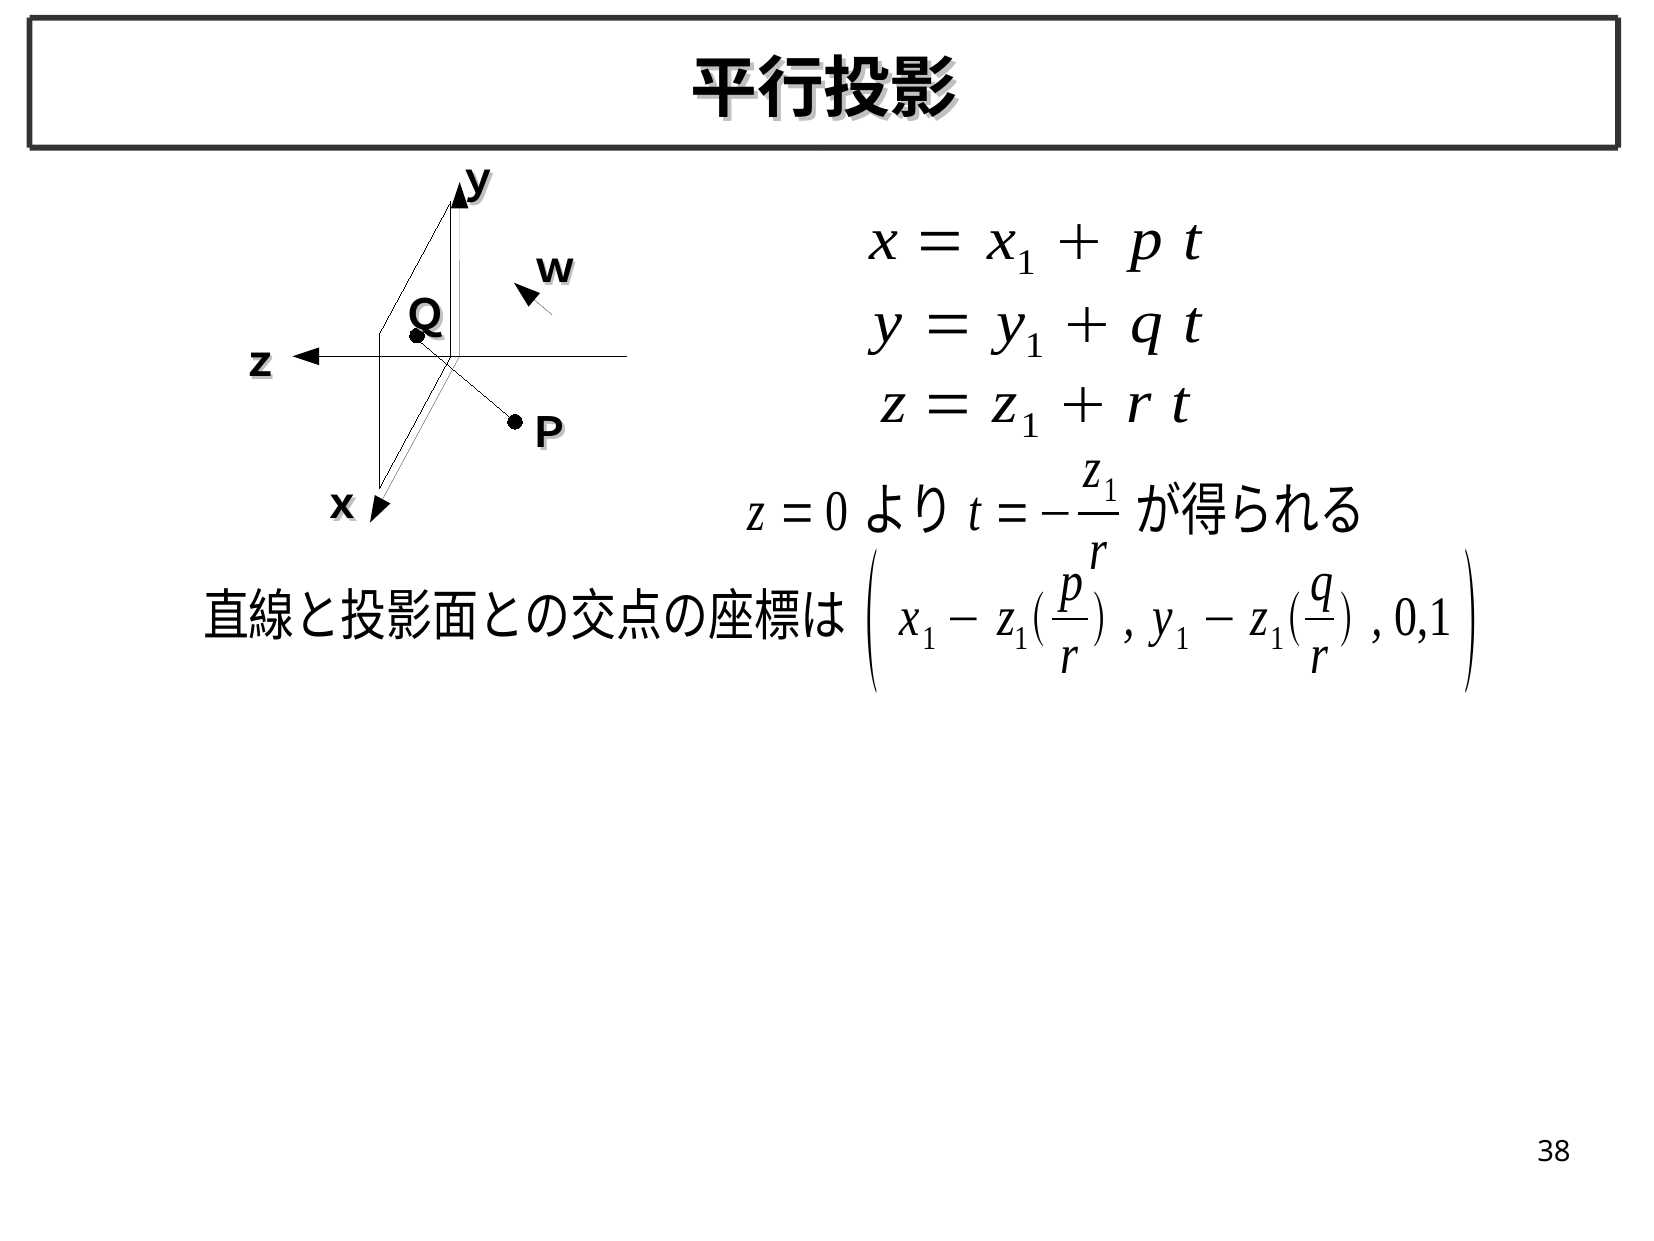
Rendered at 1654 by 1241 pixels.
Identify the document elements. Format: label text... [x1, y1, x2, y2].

text_box ｚ [224, 321, 296, 402]
text_box [507, 414, 513, 429]
text_box Ｑ [389, 273, 461, 355]
text_box ｗ [519, 226, 591, 308]
text_box 平行投影 [29, 17, 1619, 148]
text_box ｘ [307, 462, 378, 544]
text_box Ｐ [513, 391, 585, 473]
text_box ｙ [442, 137, 514, 219]
chart [183, 206, 1495, 694]
